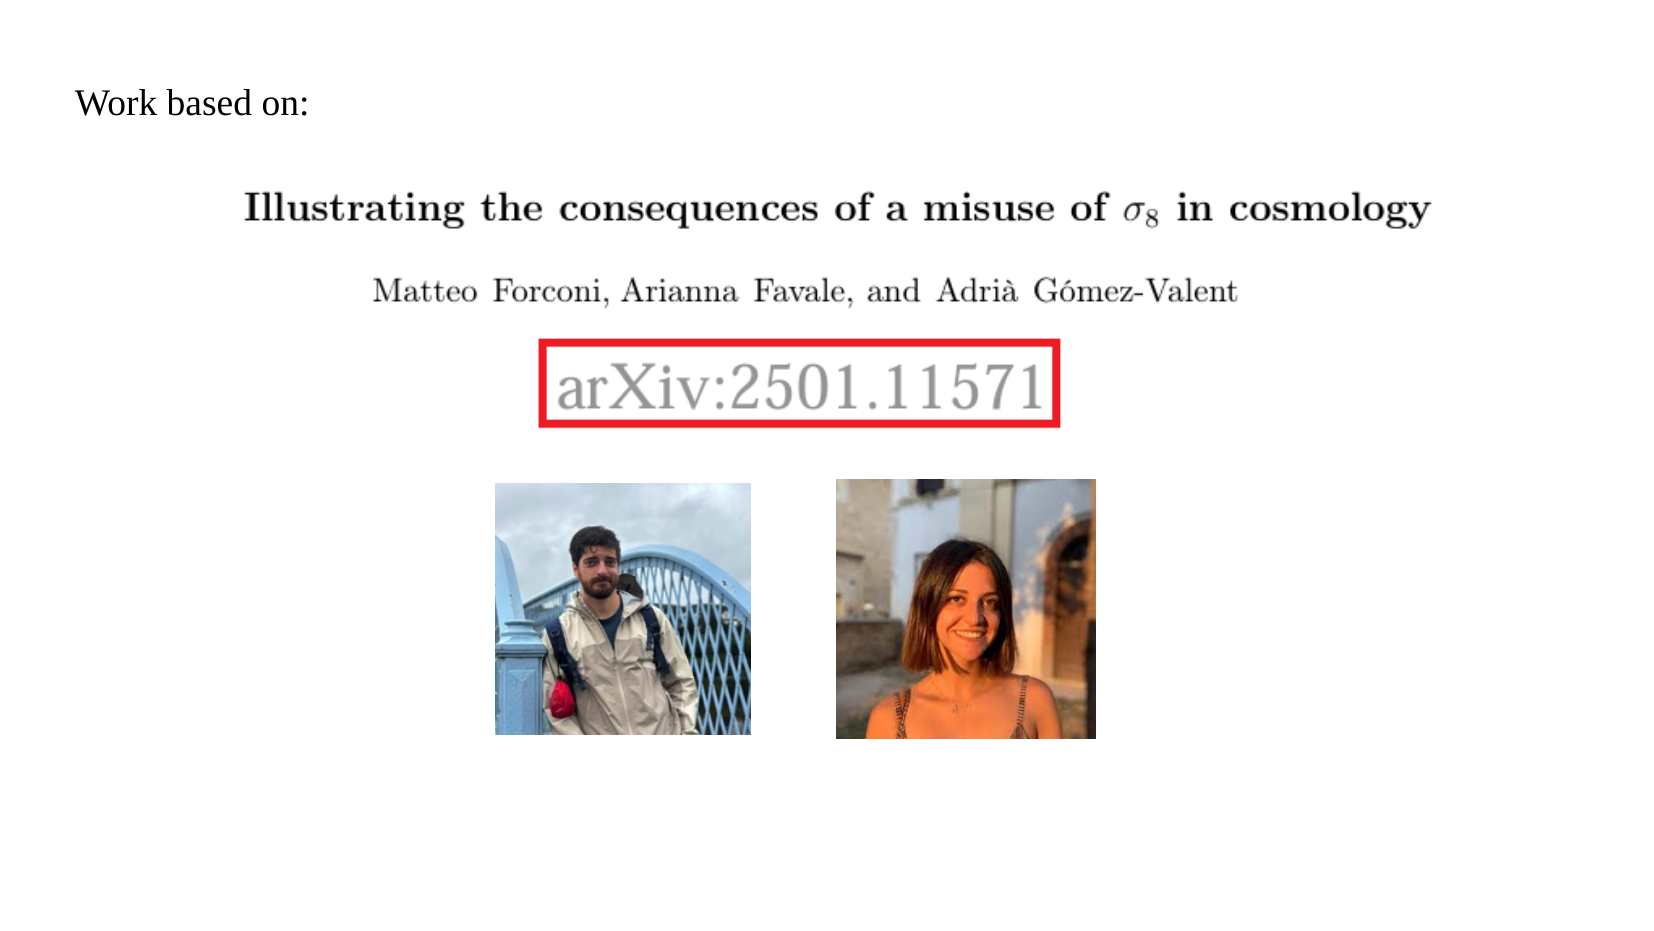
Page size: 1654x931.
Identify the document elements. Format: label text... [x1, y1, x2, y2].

text_box Work based on: [60, 75, 496, 132]
picture [210, 164, 1490, 739]
picture [495, 483, 751, 736]
